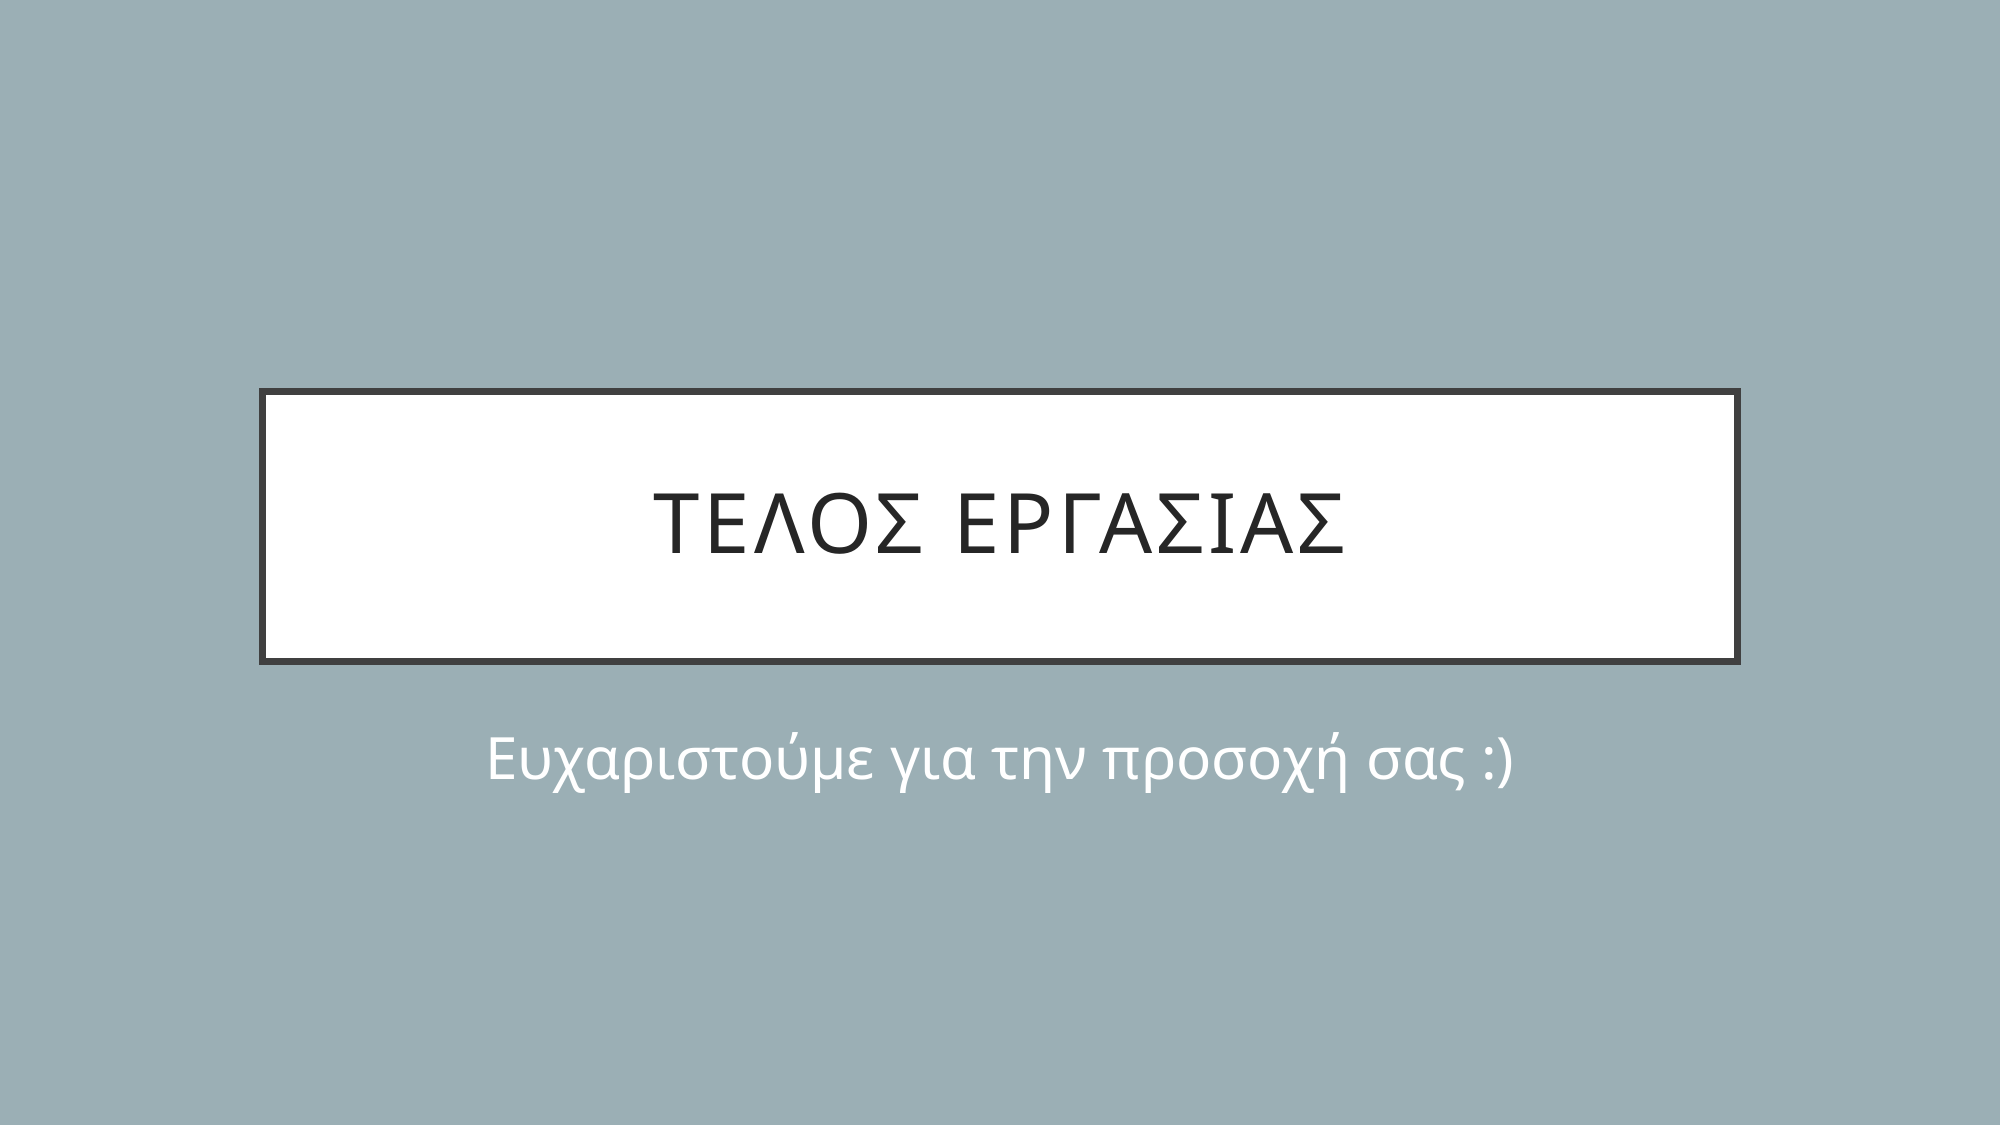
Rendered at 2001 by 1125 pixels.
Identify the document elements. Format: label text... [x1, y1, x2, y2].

title Τελος εργασιας [262, 391, 1738, 662]
subtitle Ευχαριστούμε για την προσοχή σας :) [442, 713, 1558, 918]
